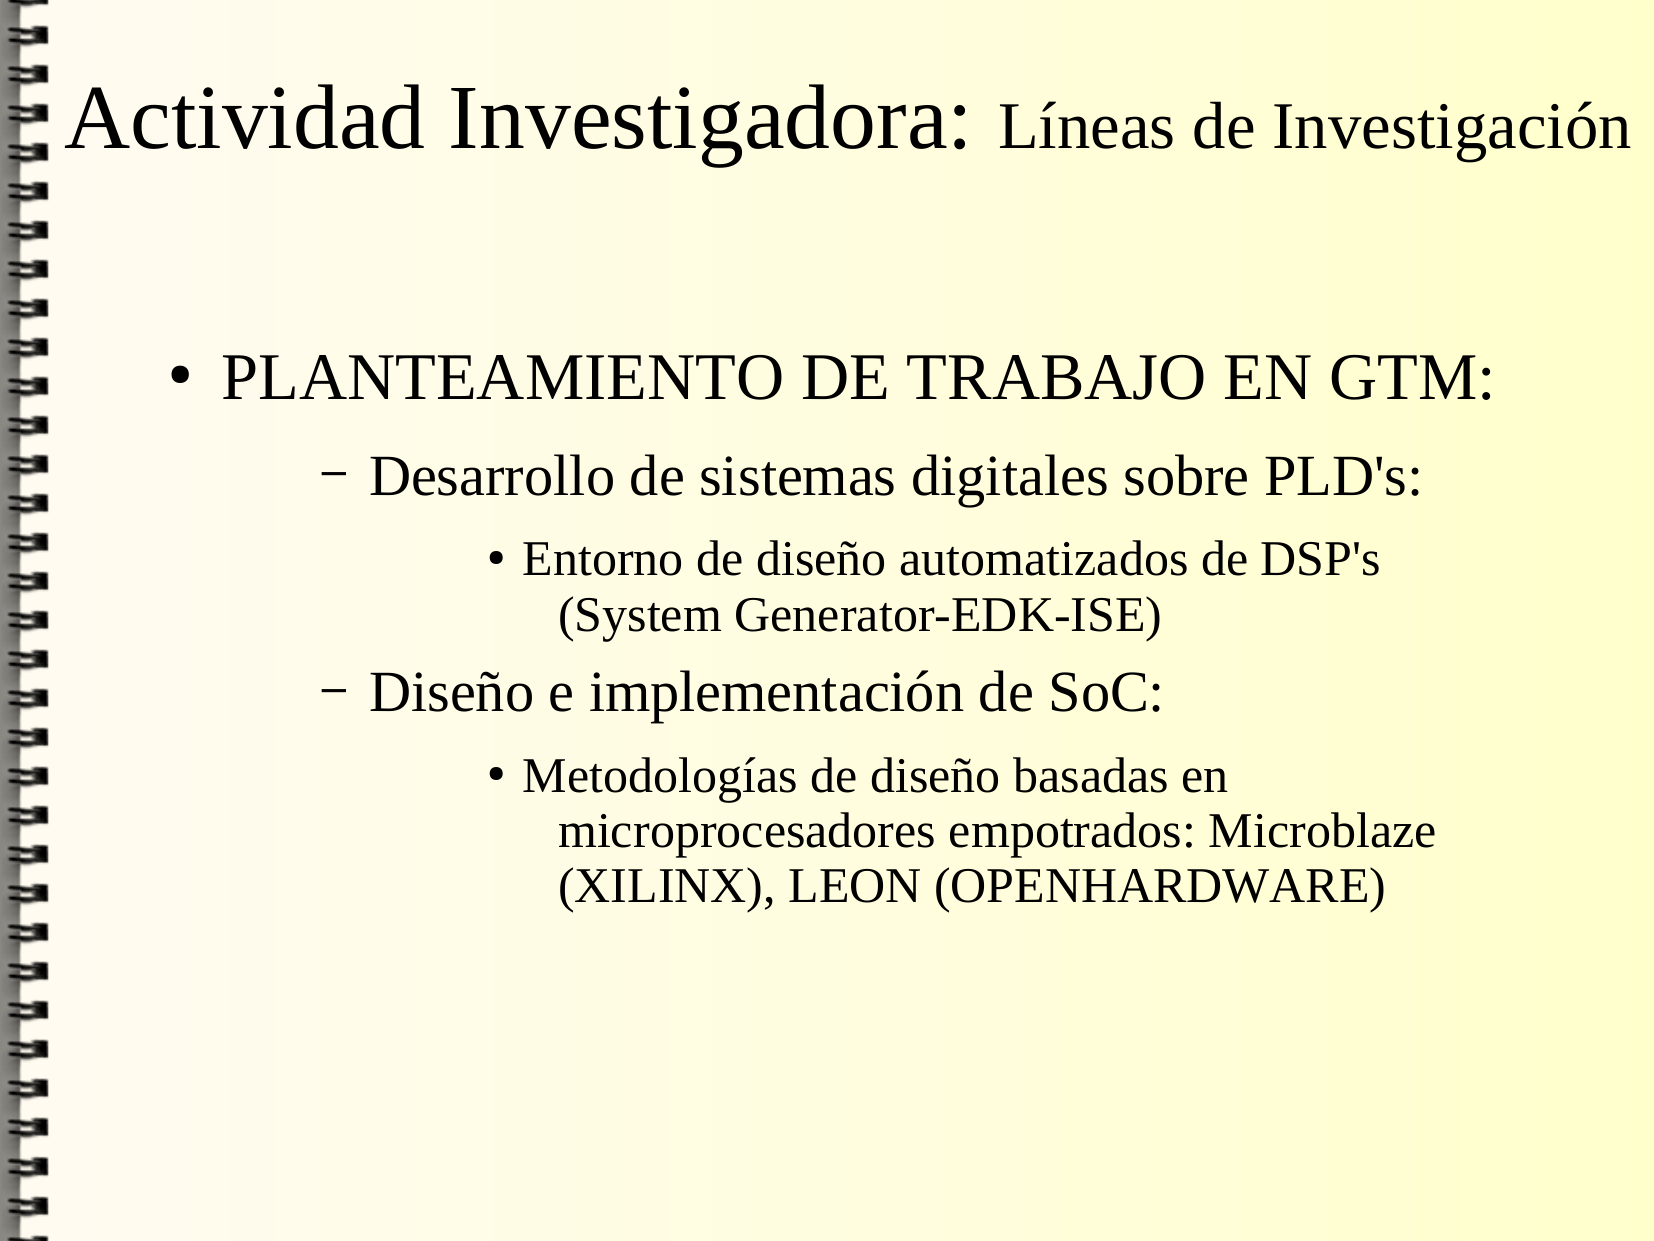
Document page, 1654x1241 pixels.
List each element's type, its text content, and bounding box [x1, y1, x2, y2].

list PLANTEAMIENTO DE TRABAJO EN GTM: Desarrollo de sistemas digitales sobre PLD's: Entorno de diseño automatizados de DSP's (System Generator-EDK-ISE) Diseño e implementación de SoC: Metodologías de diseño basadas en microprocesadores empotrados: Microblaze (XILINX), LEON (OPENHARDWARE) [132, 339, 1545, 1121]
picture [0, 0, 1654, 1241]
title Actividad Investigadora: Líneas de Investigación [59, 14, 1639, 222]
